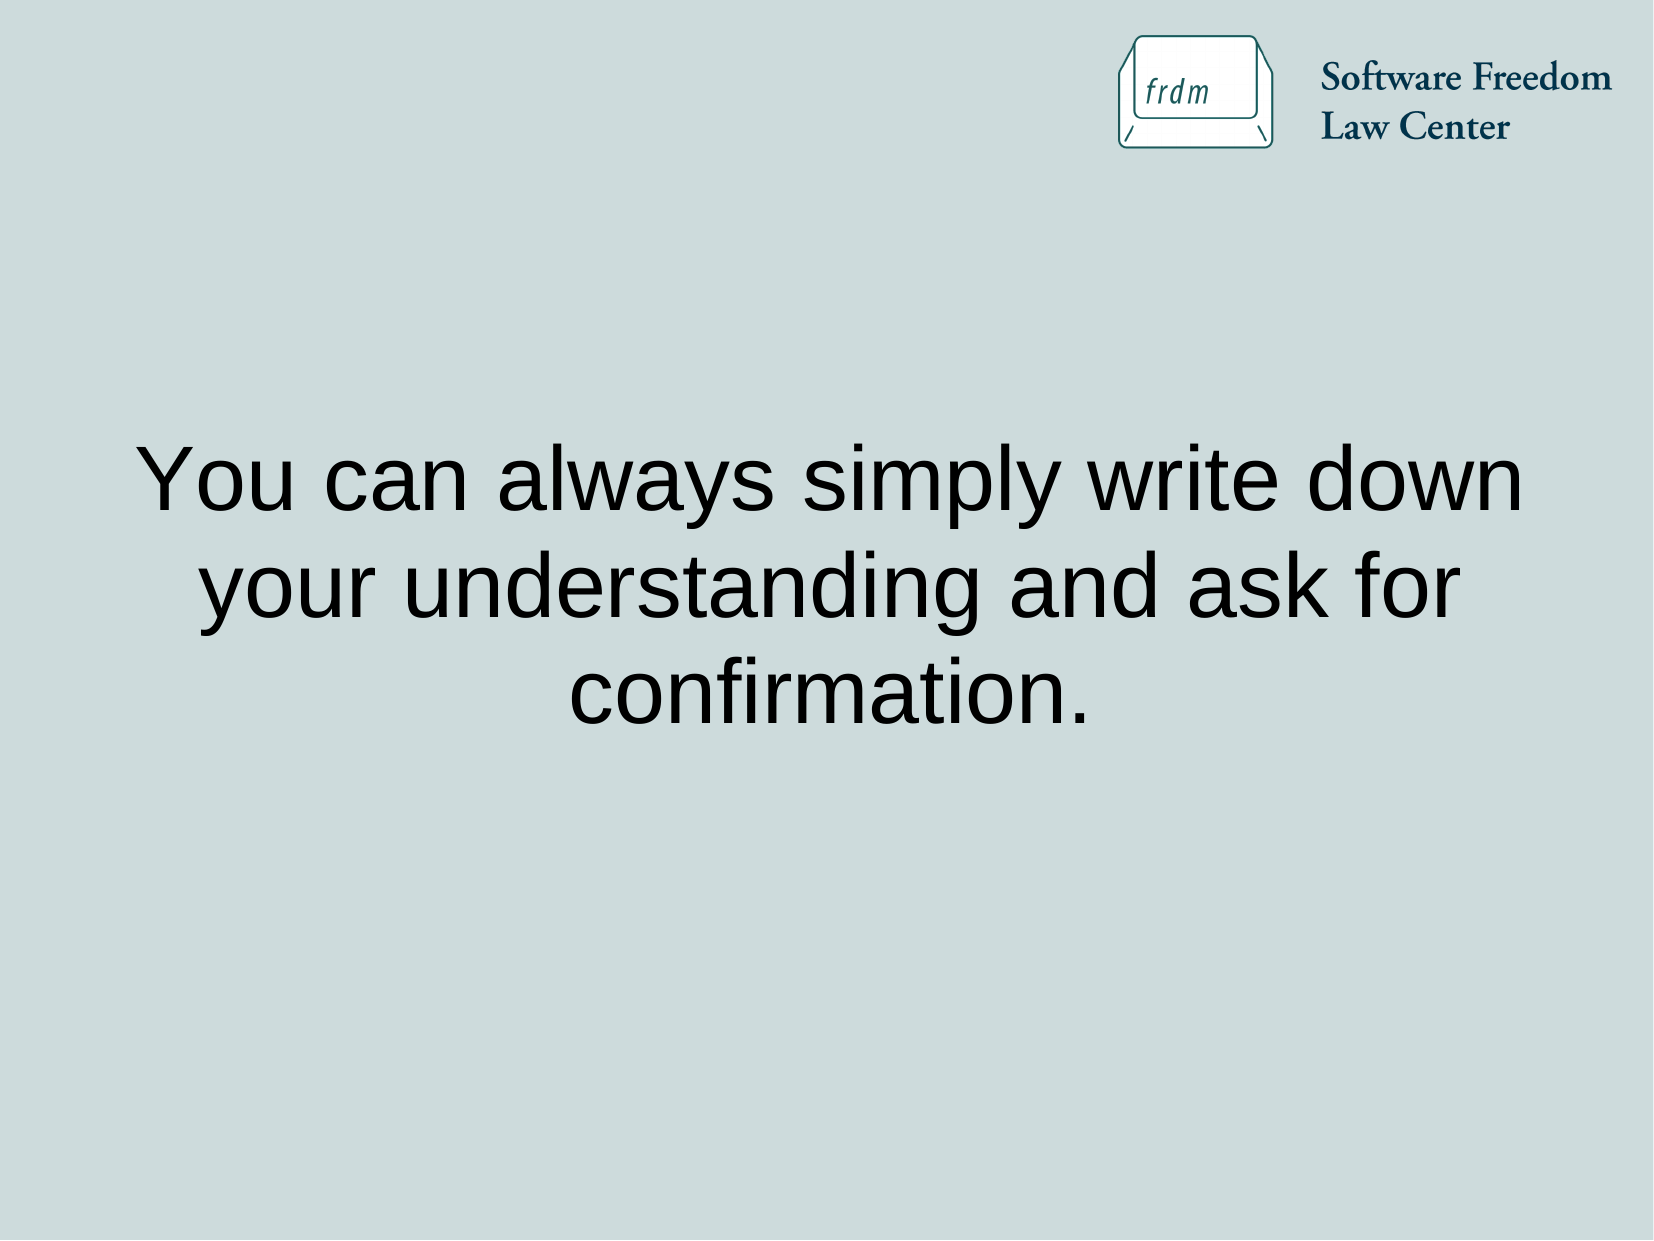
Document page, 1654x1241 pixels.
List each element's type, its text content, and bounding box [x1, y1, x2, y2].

picture [1118, 35, 1613, 151]
title You can always simply write down your understanding and ask for confirmation. [86, 425, 1576, 742]
